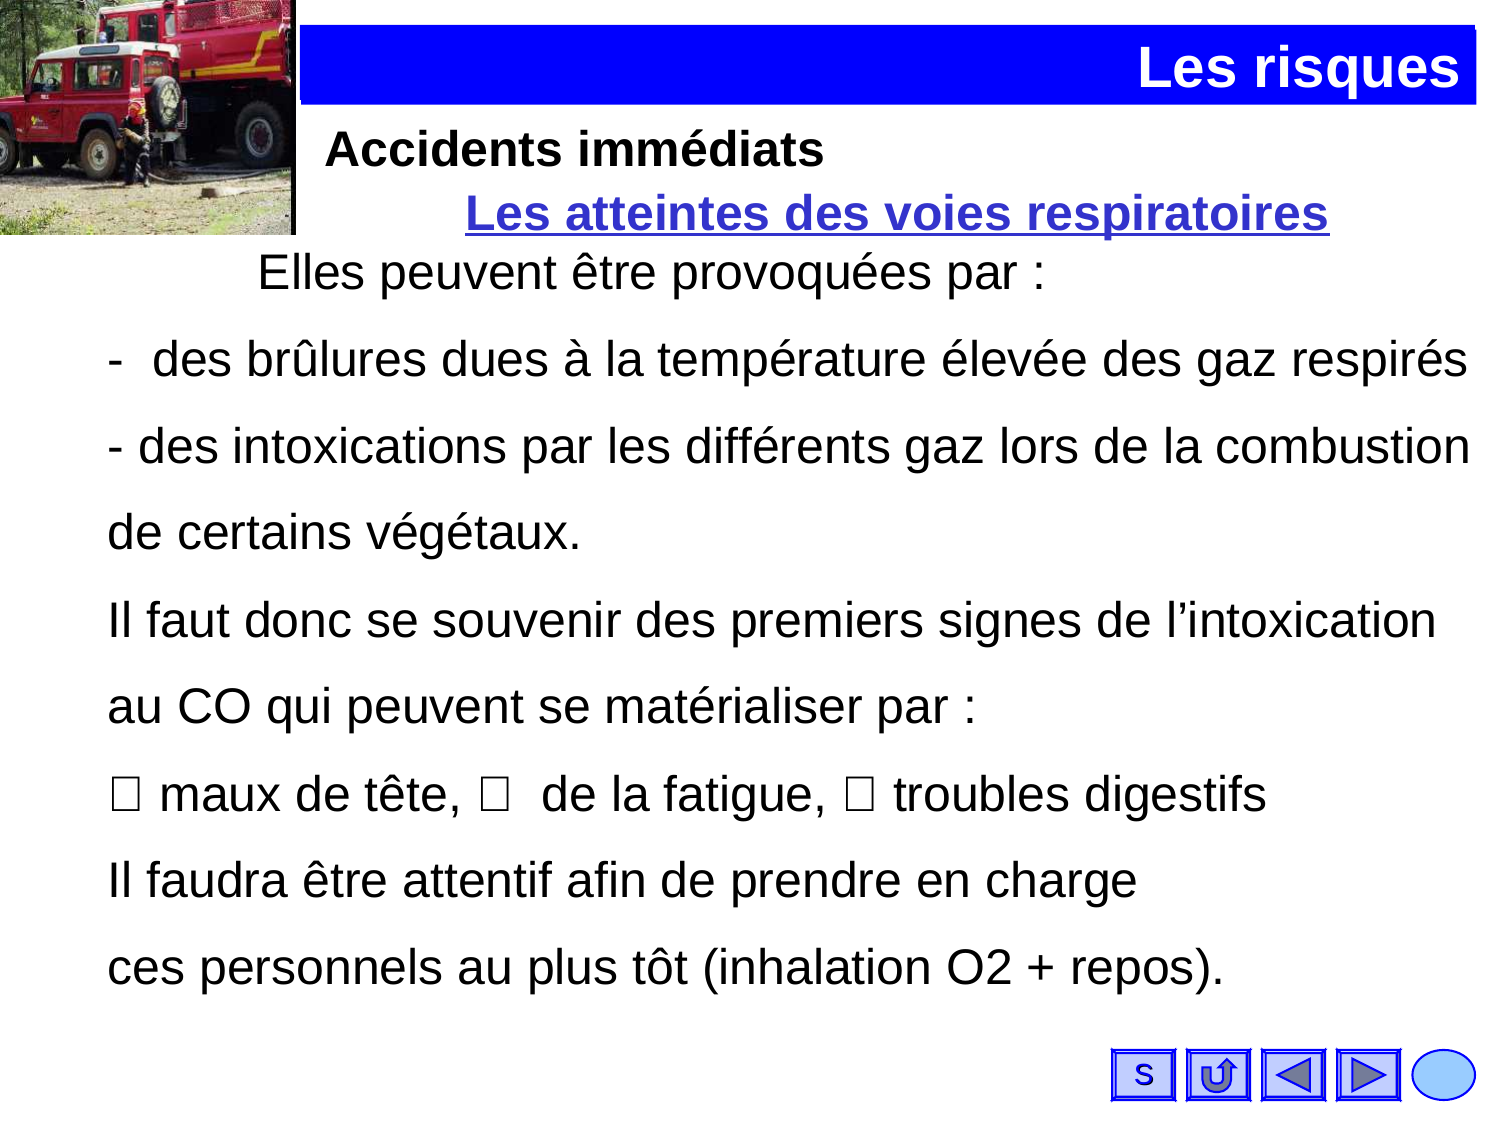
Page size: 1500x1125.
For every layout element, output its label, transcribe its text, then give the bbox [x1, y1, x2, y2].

text_box Les atteintes des voies respiratoires [450, 177, 1345, 249]
text_box Elles peuvent être provoquées par : - des brûlures dues à la température élevée des gaz respirés - des intoxications par les différents gaz lors de la combustion de certains végétaux. Il faut donc se souvenir des premiers signes de l’intoxication au CO qui peuvent se matérialiser par :  maux de tête,  de la fatigue,  troubles digestifs Il faudra être attentif afin de prendre en charge ces personnels au plus tôt (inhalation O2 + repos). [93, 236, 1500, 1004]
text_box Les risques [301, 29, 1477, 105]
picture [0, 0, 296, 235]
text_box [1412, 1049, 1476, 1101]
text_box Accidents immédiats [324, 120, 855, 178]
